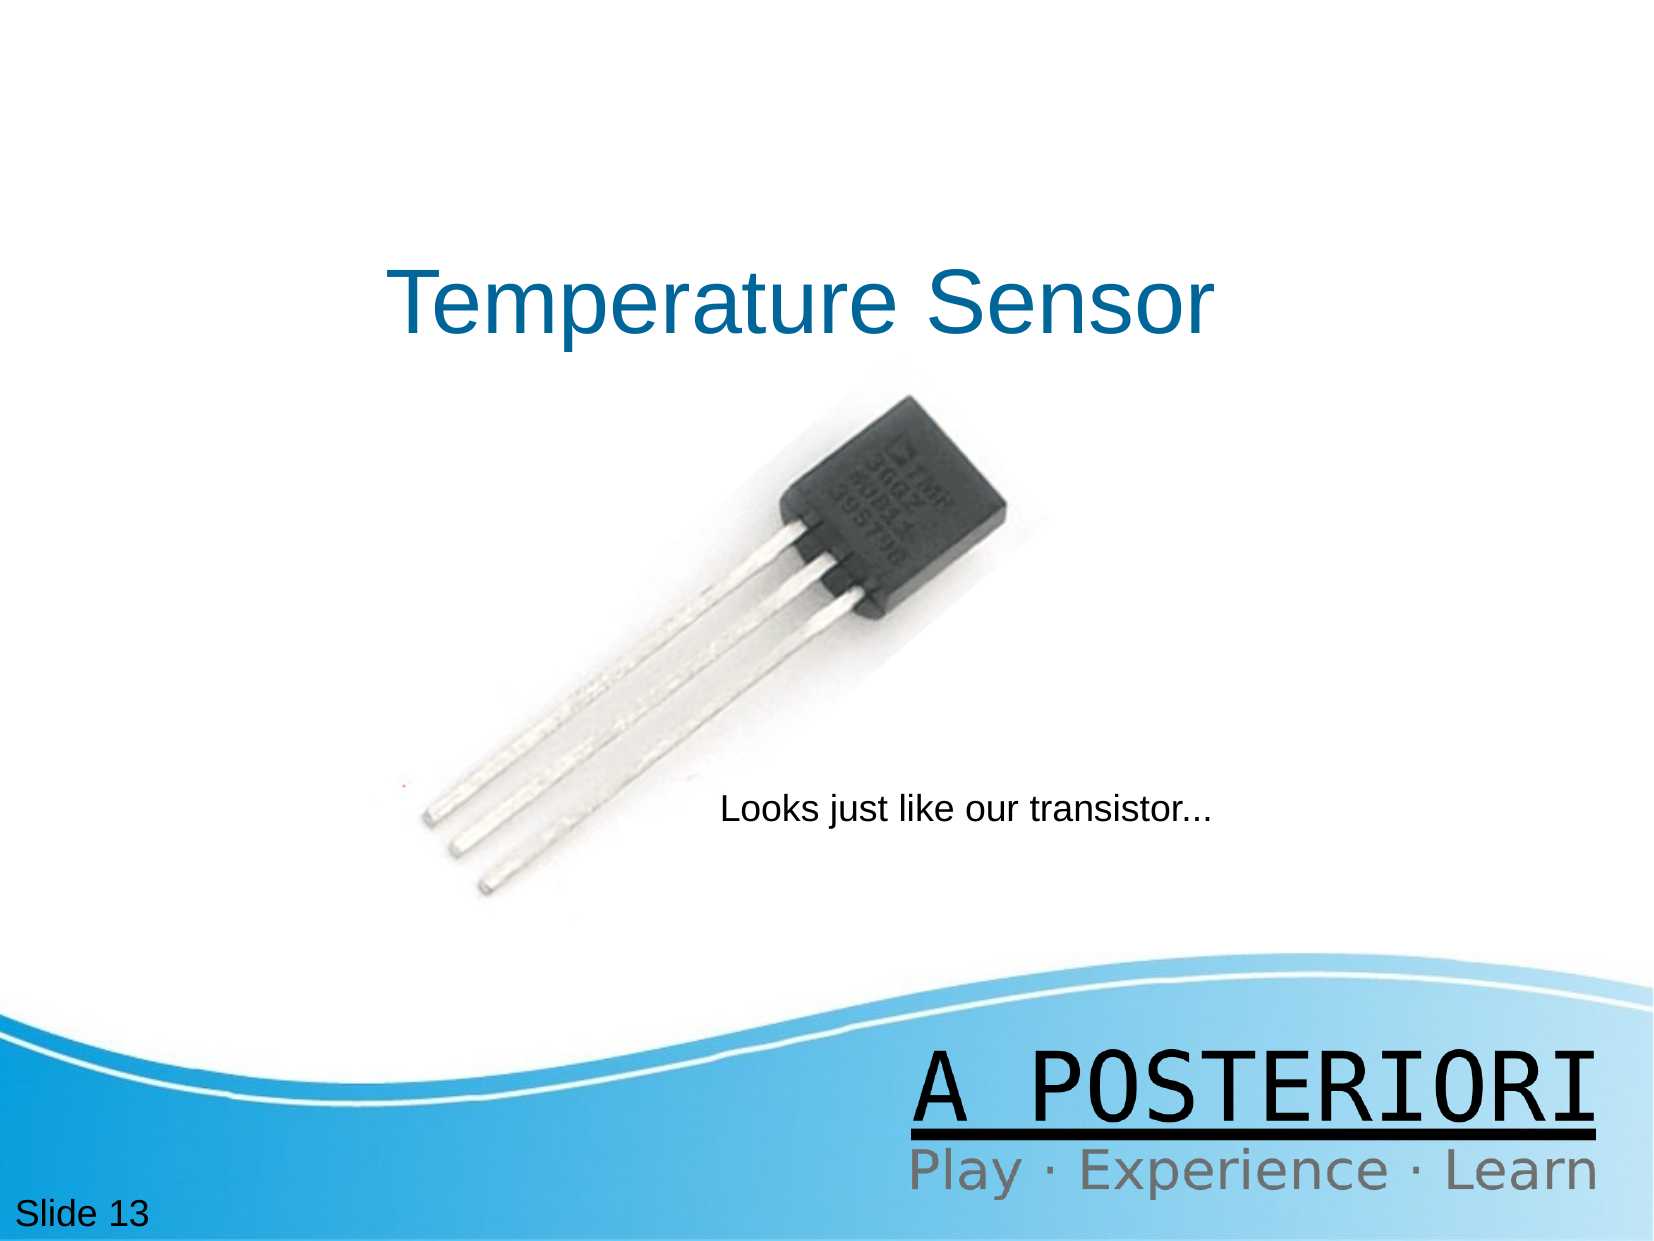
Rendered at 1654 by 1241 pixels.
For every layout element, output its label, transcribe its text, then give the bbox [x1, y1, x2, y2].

title Temperature Sensor [56, 197, 1546, 406]
text_box Looks just like our transistor... [705, 780, 1246, 837]
picture [0, 346, 1654, 1241]
